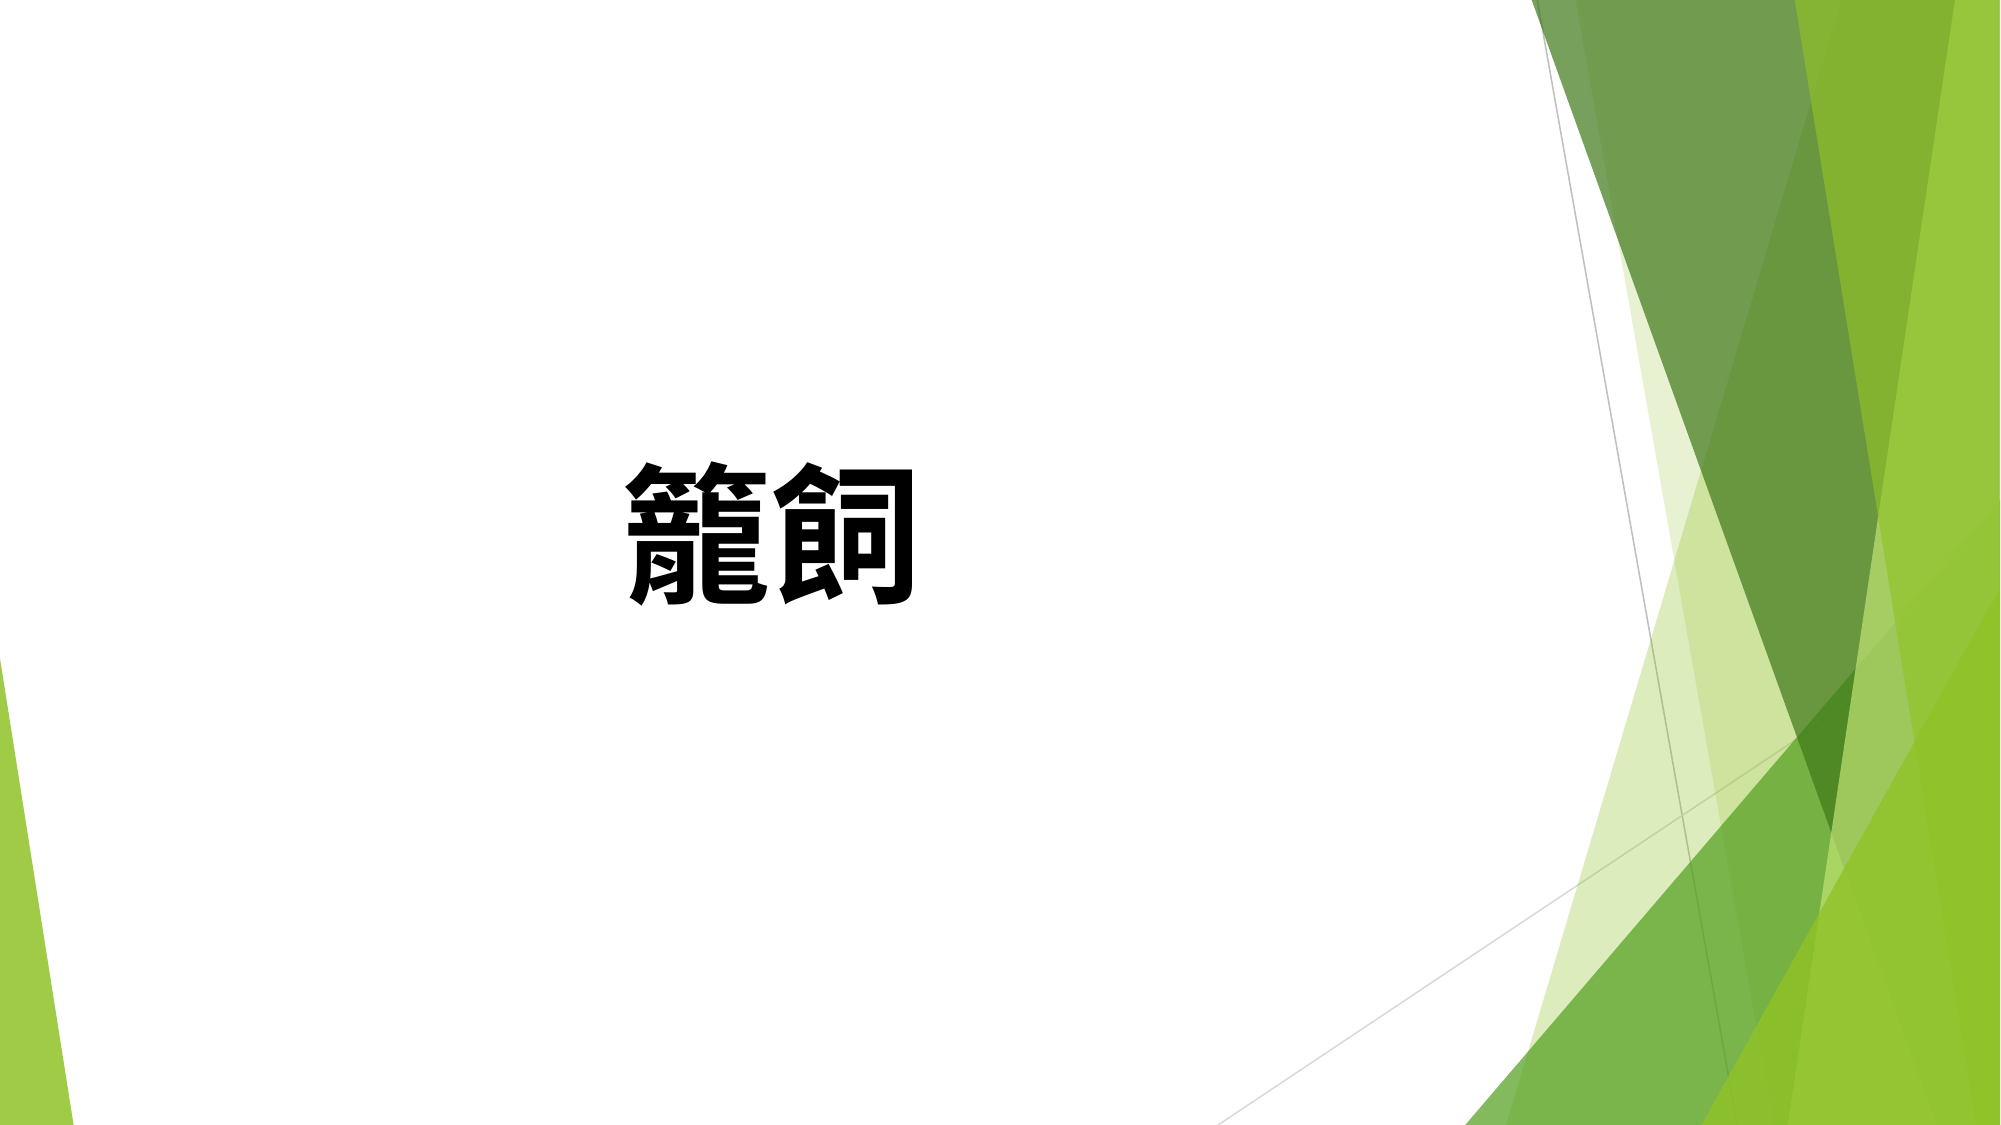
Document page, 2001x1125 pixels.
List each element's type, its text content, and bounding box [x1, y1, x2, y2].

text_box 籠飼 [605, 434, 939, 632]
